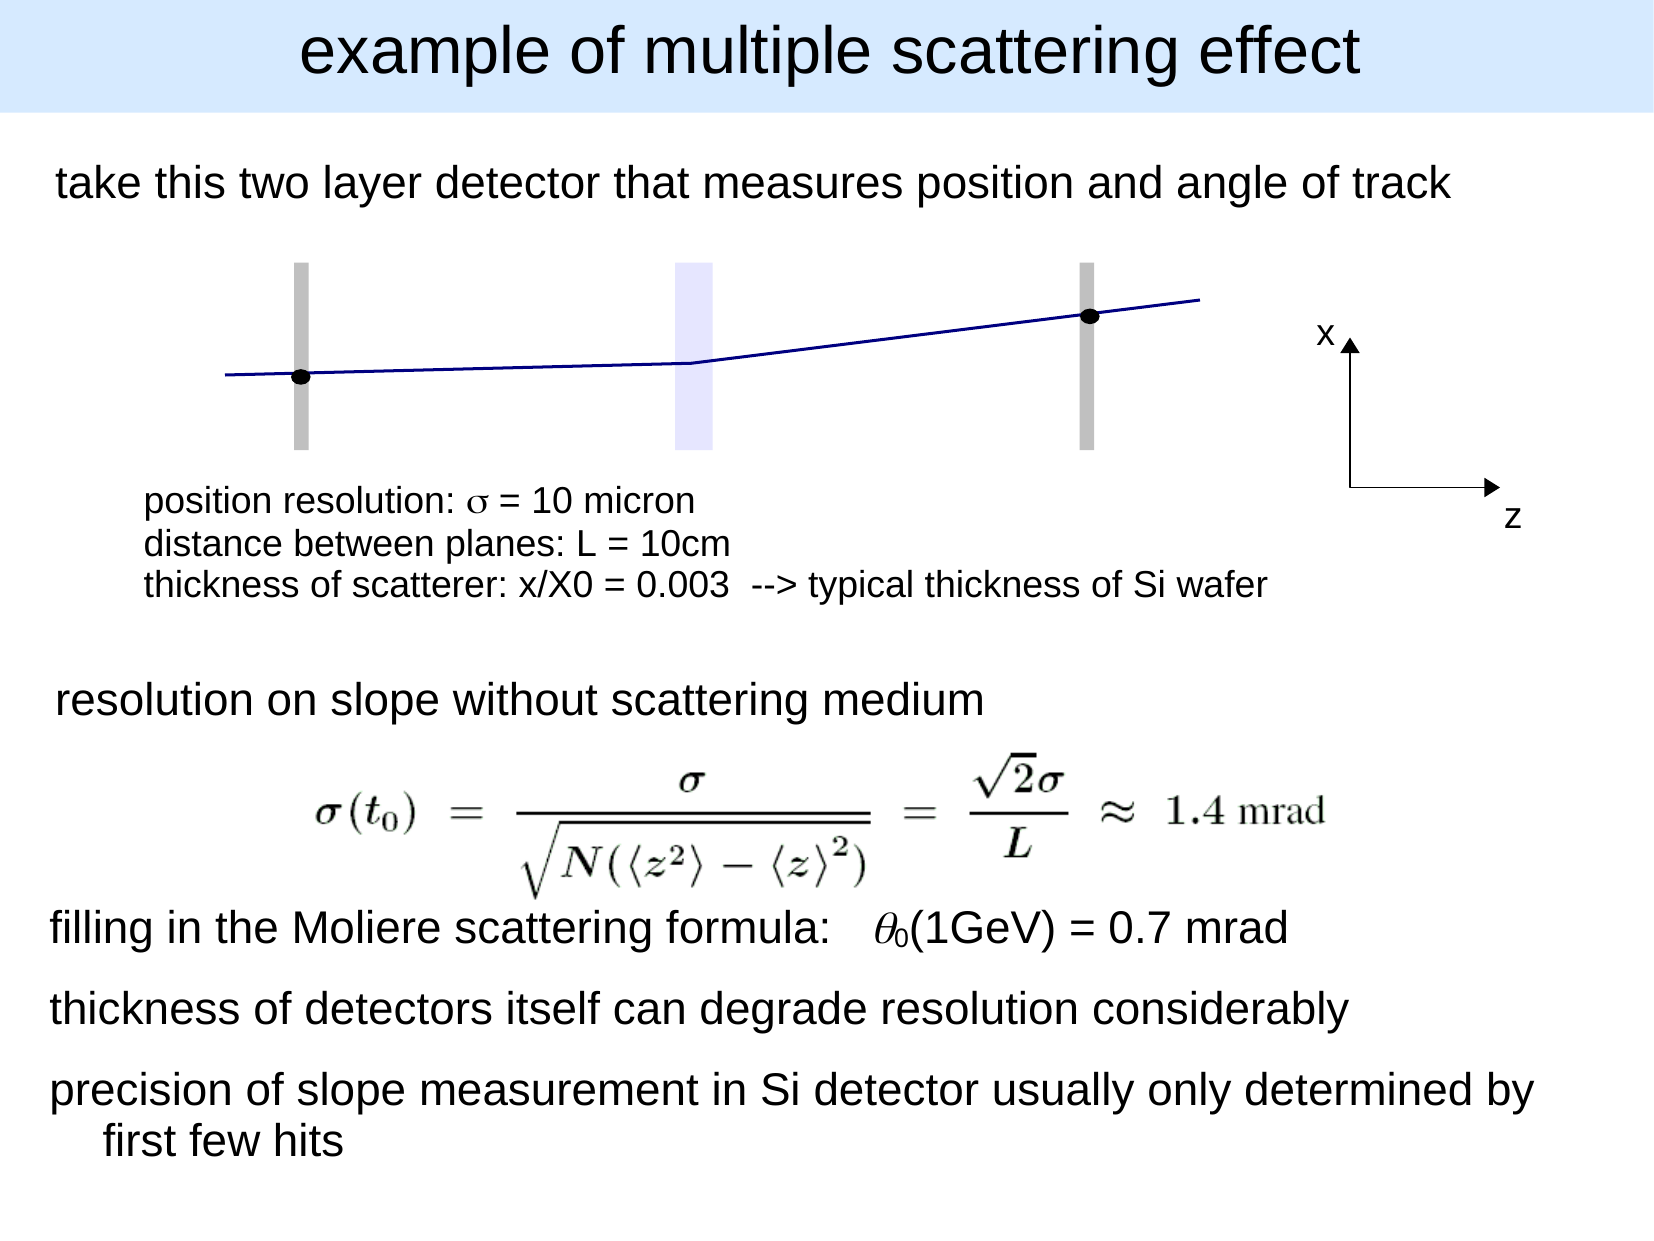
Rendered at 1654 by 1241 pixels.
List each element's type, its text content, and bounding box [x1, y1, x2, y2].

text_box [1079, 262, 1100, 451]
text_box [675, 363, 713, 451]
list filling in the Moliere scattering formula: q0(1GeV) = 0.7 mrad thickness of detectors itself can degrade resolution considerably precision of slope measurement in Si detector usually only determined by first few hits [31, 902, 1607, 1241]
text_box position resolution:  = 10 micron distance between planes: L = 10cm thickness of scatterer: x/X0 = 0.003 --> typical thickness of Si wafer [128, 472, 1284, 655]
text_box [291, 262, 311, 451]
text_box x [1301, 304, 1351, 376]
text_box z [1489, 487, 1538, 559]
list take this two layer detector that measures position and angle of track [37, 156, 1613, 263]
picture [293, 741, 1344, 902]
text_box [675, 262, 713, 362]
list resolution on slope without scattering medium [37, 674, 1613, 781]
title example of multiple scattering effect [86, 0, 1576, 101]
